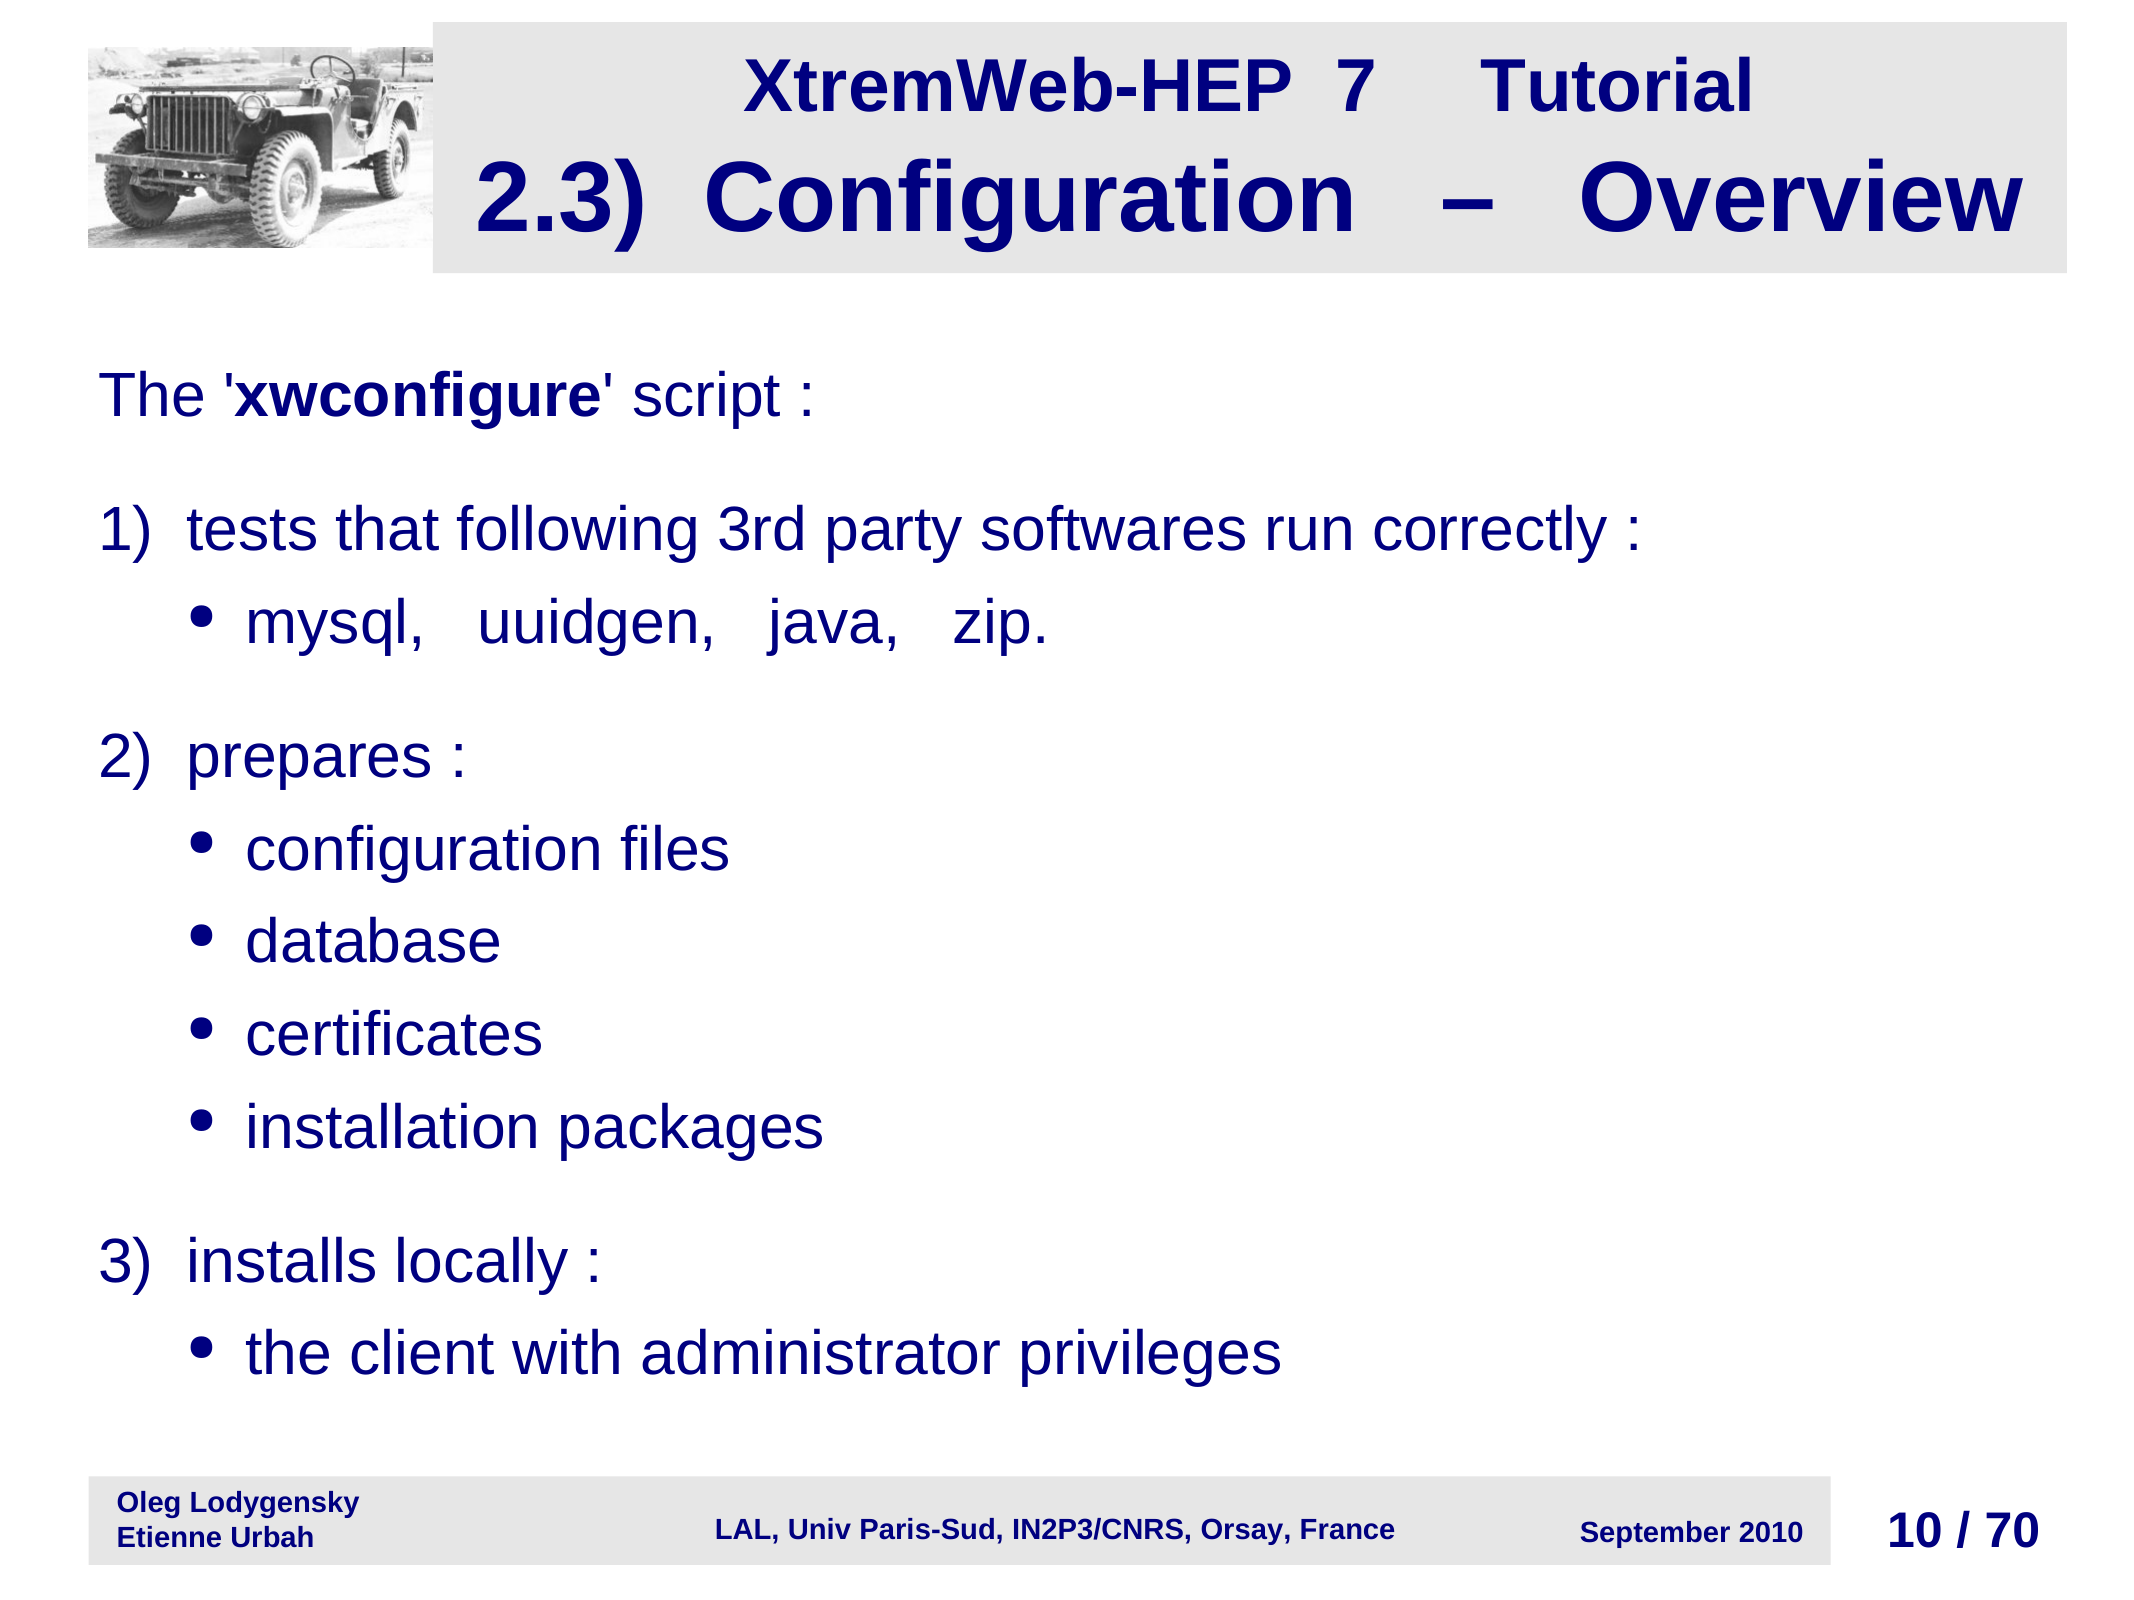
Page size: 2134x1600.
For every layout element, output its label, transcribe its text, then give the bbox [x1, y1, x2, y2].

text_box The 'xwconfigure' script : tests that following 3rd party softwares run correctly : mysql, uuidgen, java, zip. prepares : configuration files database certificates installation packages installs locally : the client with administrator privileges [88, 354, 2067, 1419]
title 2.3) Configuration – Overview [442, 118, 2067, 266]
picture [88, 47, 433, 248]
